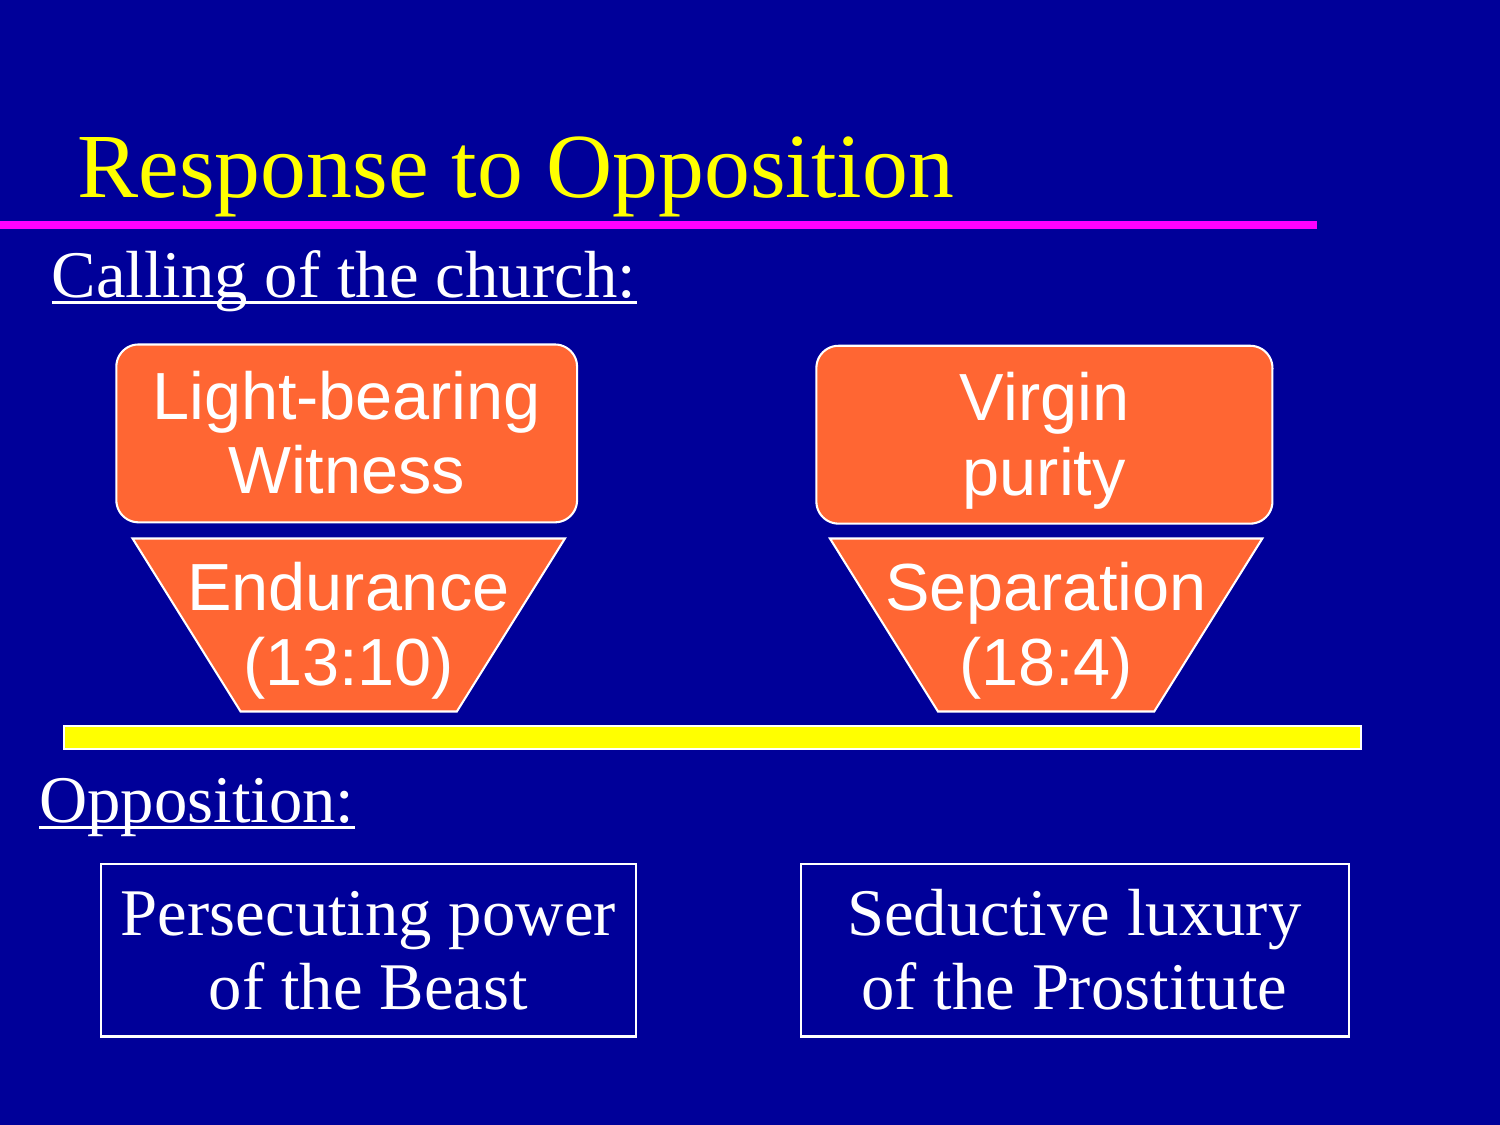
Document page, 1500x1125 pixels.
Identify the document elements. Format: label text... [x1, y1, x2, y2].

text_box Endurance (13:10) [132, 538, 565, 712]
title Response to Opposition [62, 43, 1338, 225]
text_box Persecuting power of the Beast [101, 863, 637, 1037]
text_box Seductive luxury of the Prostitute [801, 863, 1349, 1037]
text_box Separation (18:4) [829, 538, 1263, 712]
text_box Calling of the church: [36, 229, 714, 320]
text_box Light-bearing Witness [116, 344, 578, 523]
text_box Virgin purity [816, 345, 1273, 524]
text_box Opposition: [24, 754, 501, 845]
text_box [63, 726, 1362, 749]
